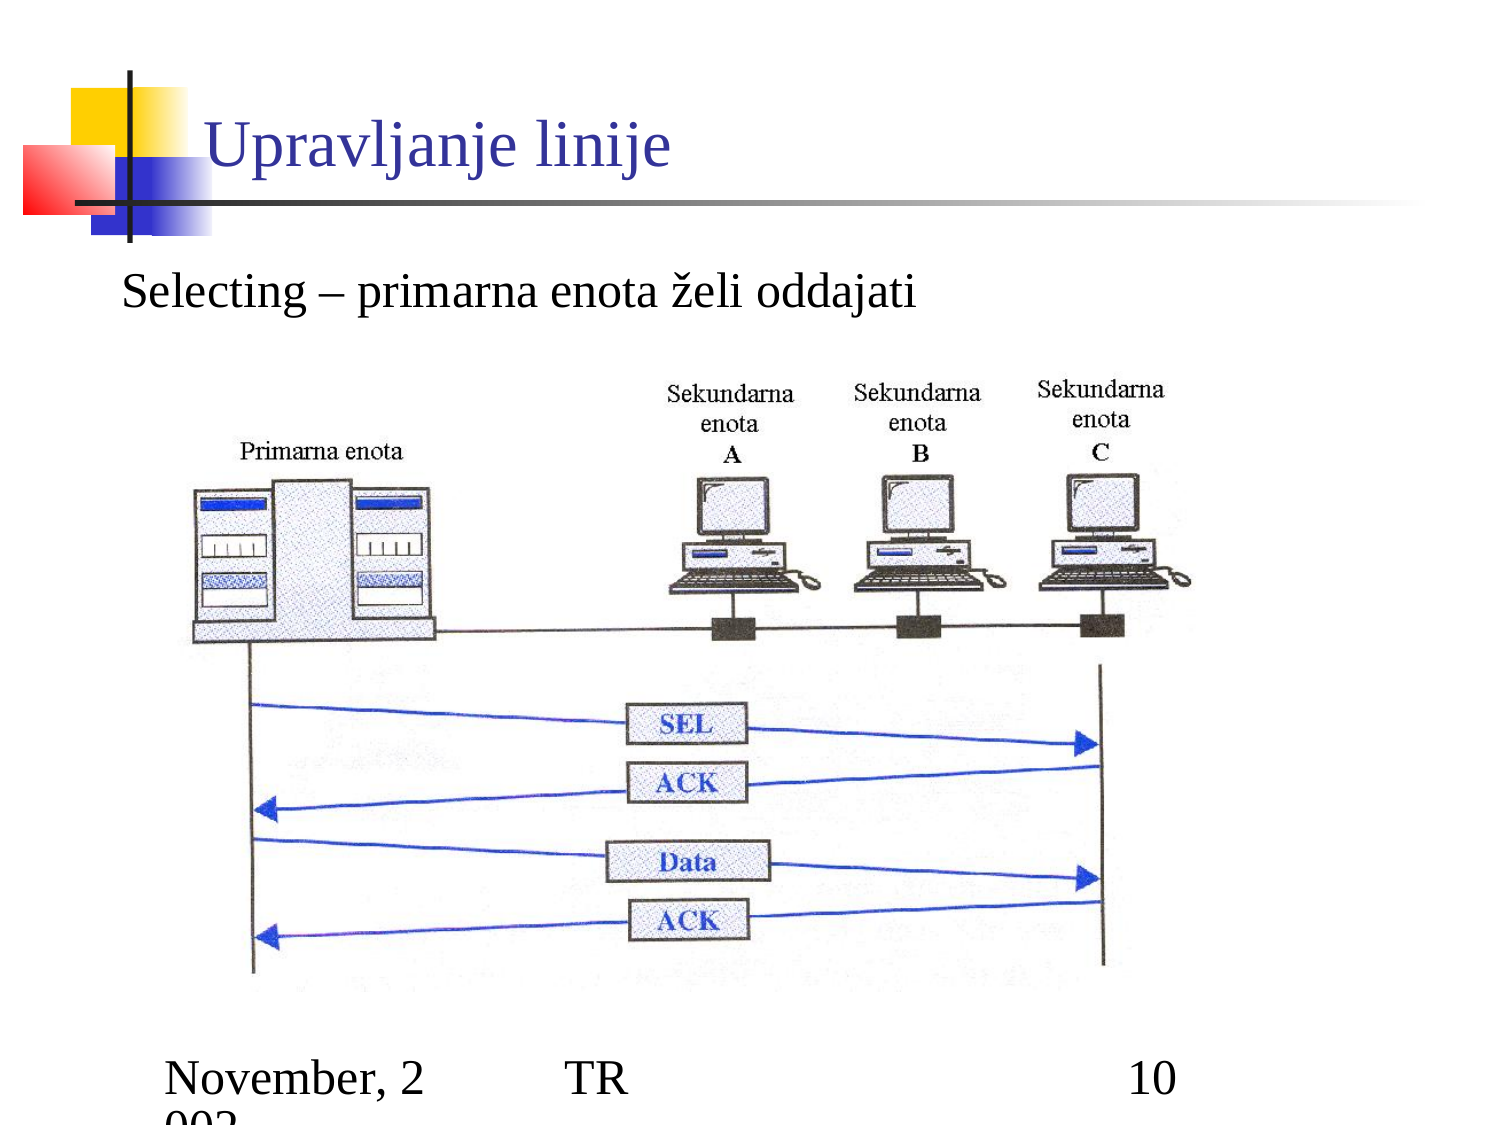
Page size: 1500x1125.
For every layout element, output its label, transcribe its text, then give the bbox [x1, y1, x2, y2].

title Upravljanje linije [188, 92, 1468, 188]
picture [150, 362, 1213, 992]
list Selecting – primarna enota želi oddajati [50, 249, 1469, 351]
